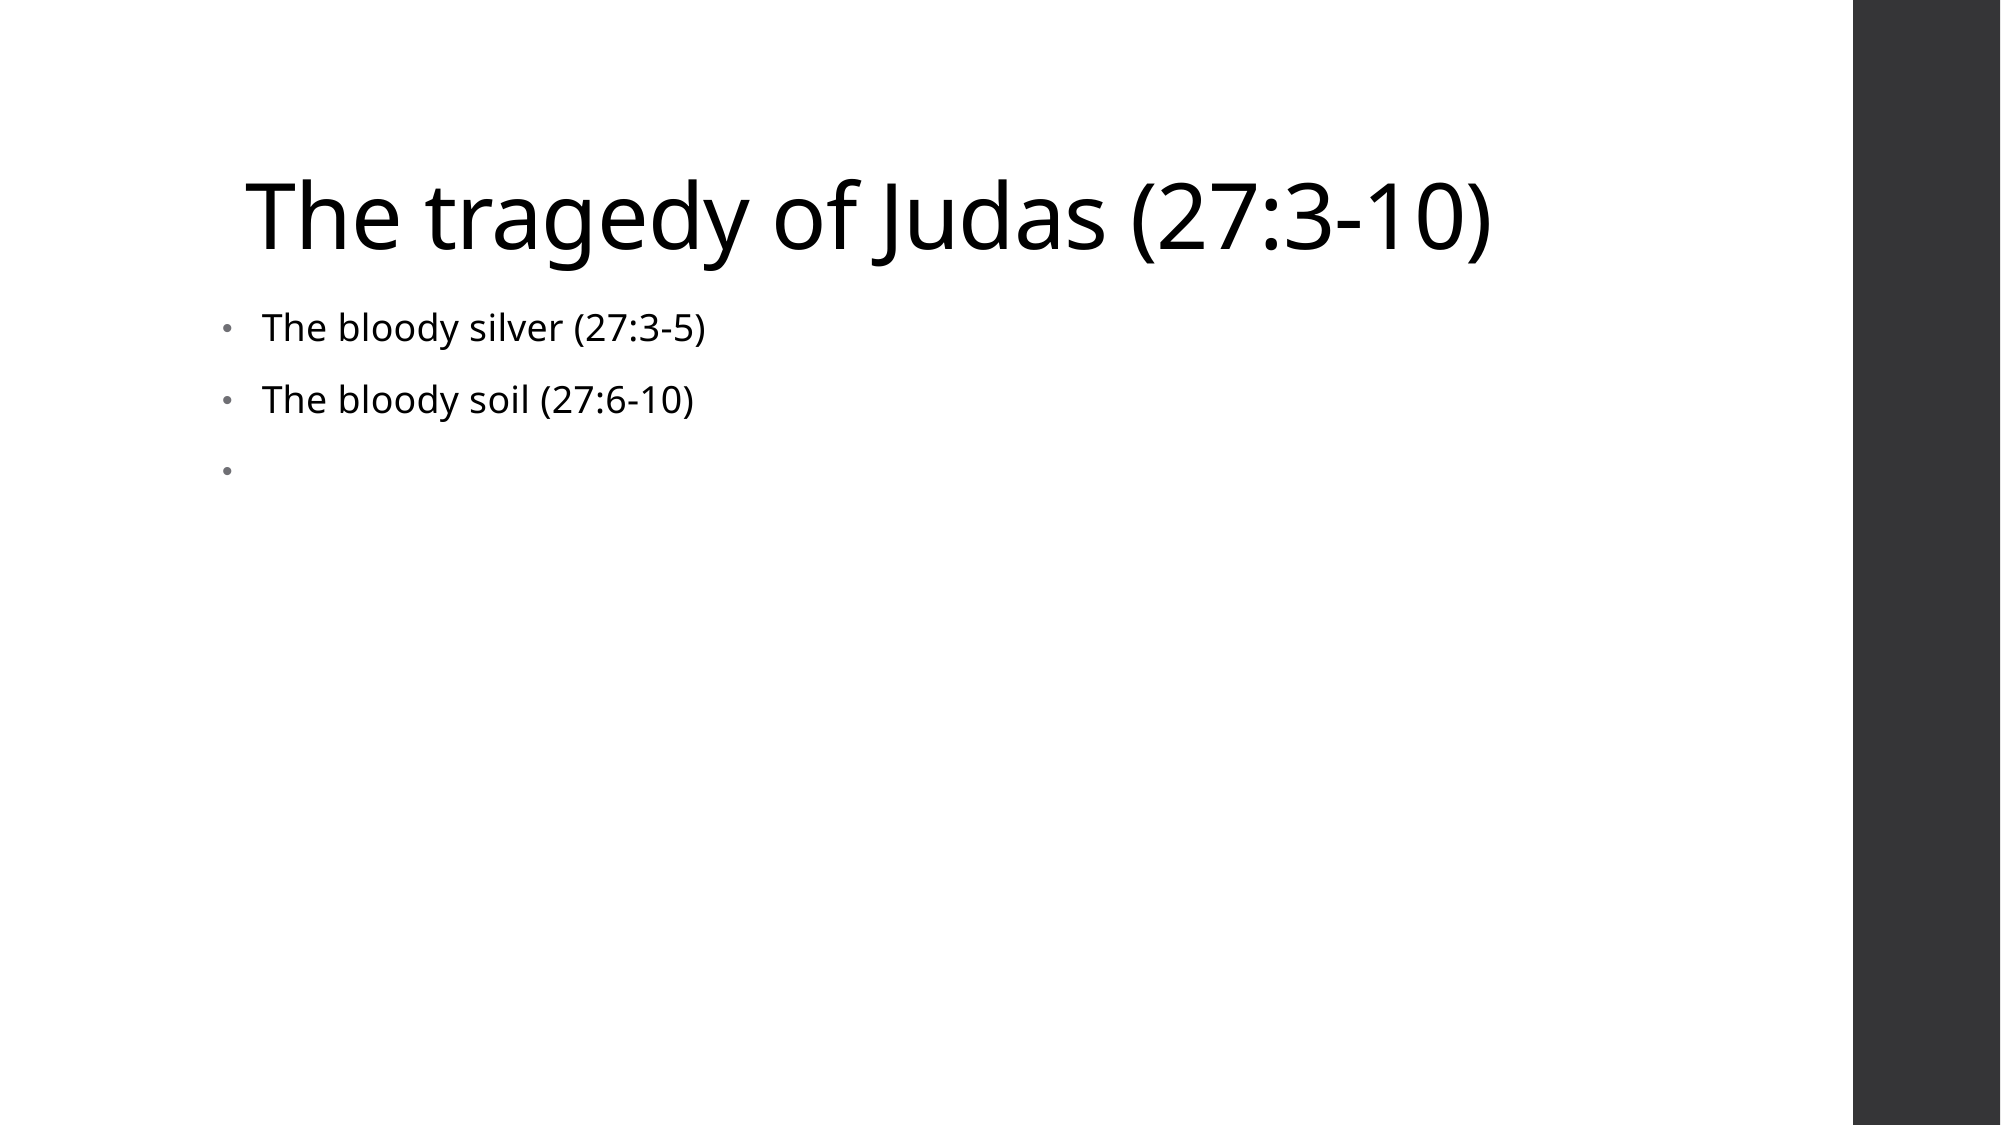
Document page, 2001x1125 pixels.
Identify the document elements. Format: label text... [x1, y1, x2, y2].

title The tragedy of Judas (27:3-10) [206, 60, 1797, 278]
list The bloody silver (27:3-5) The bloody soil (27:6-10) [206, 299, 1617, 1014]
